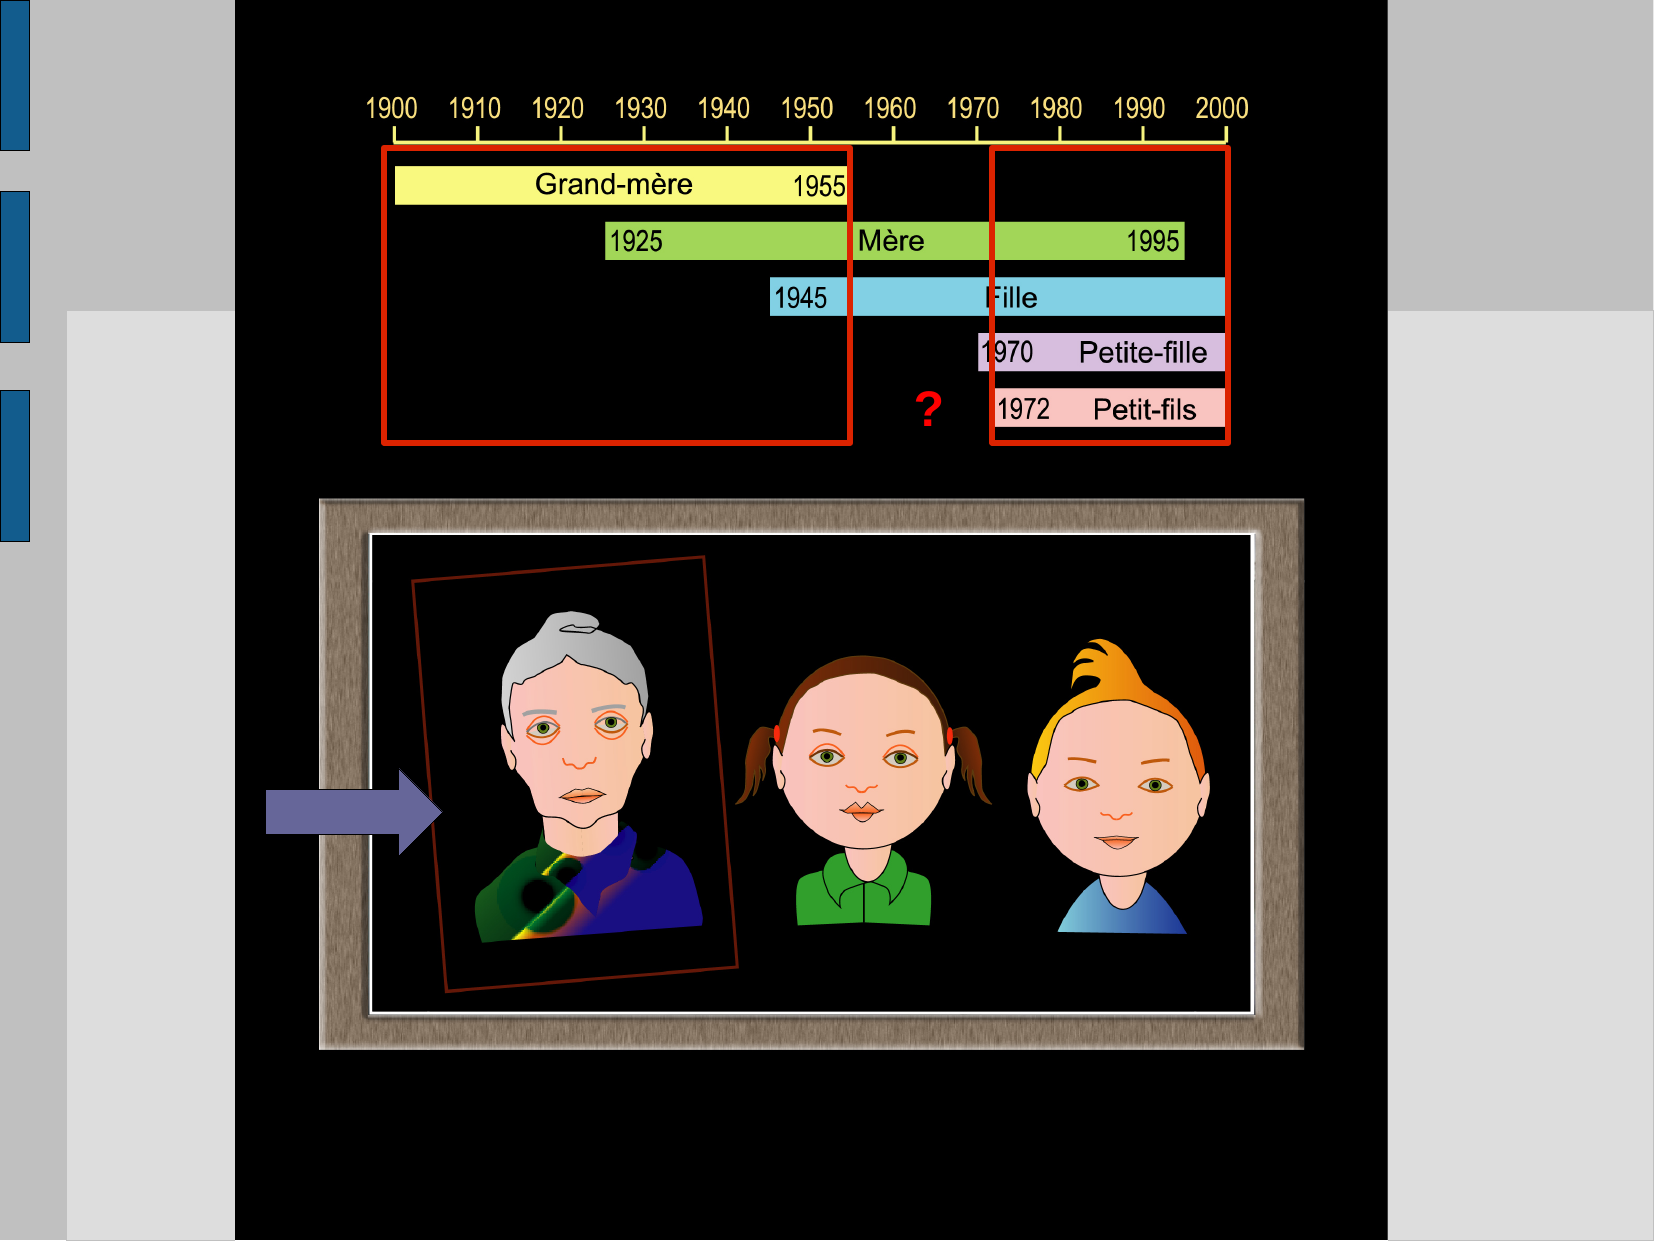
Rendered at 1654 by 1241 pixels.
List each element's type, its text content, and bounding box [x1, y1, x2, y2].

text_box ? [913, 381, 943, 439]
text_box [265, 767, 443, 857]
picture [235, 0, 1388, 1241]
text_box [383, 147, 851, 443]
text_box [992, 147, 1229, 443]
